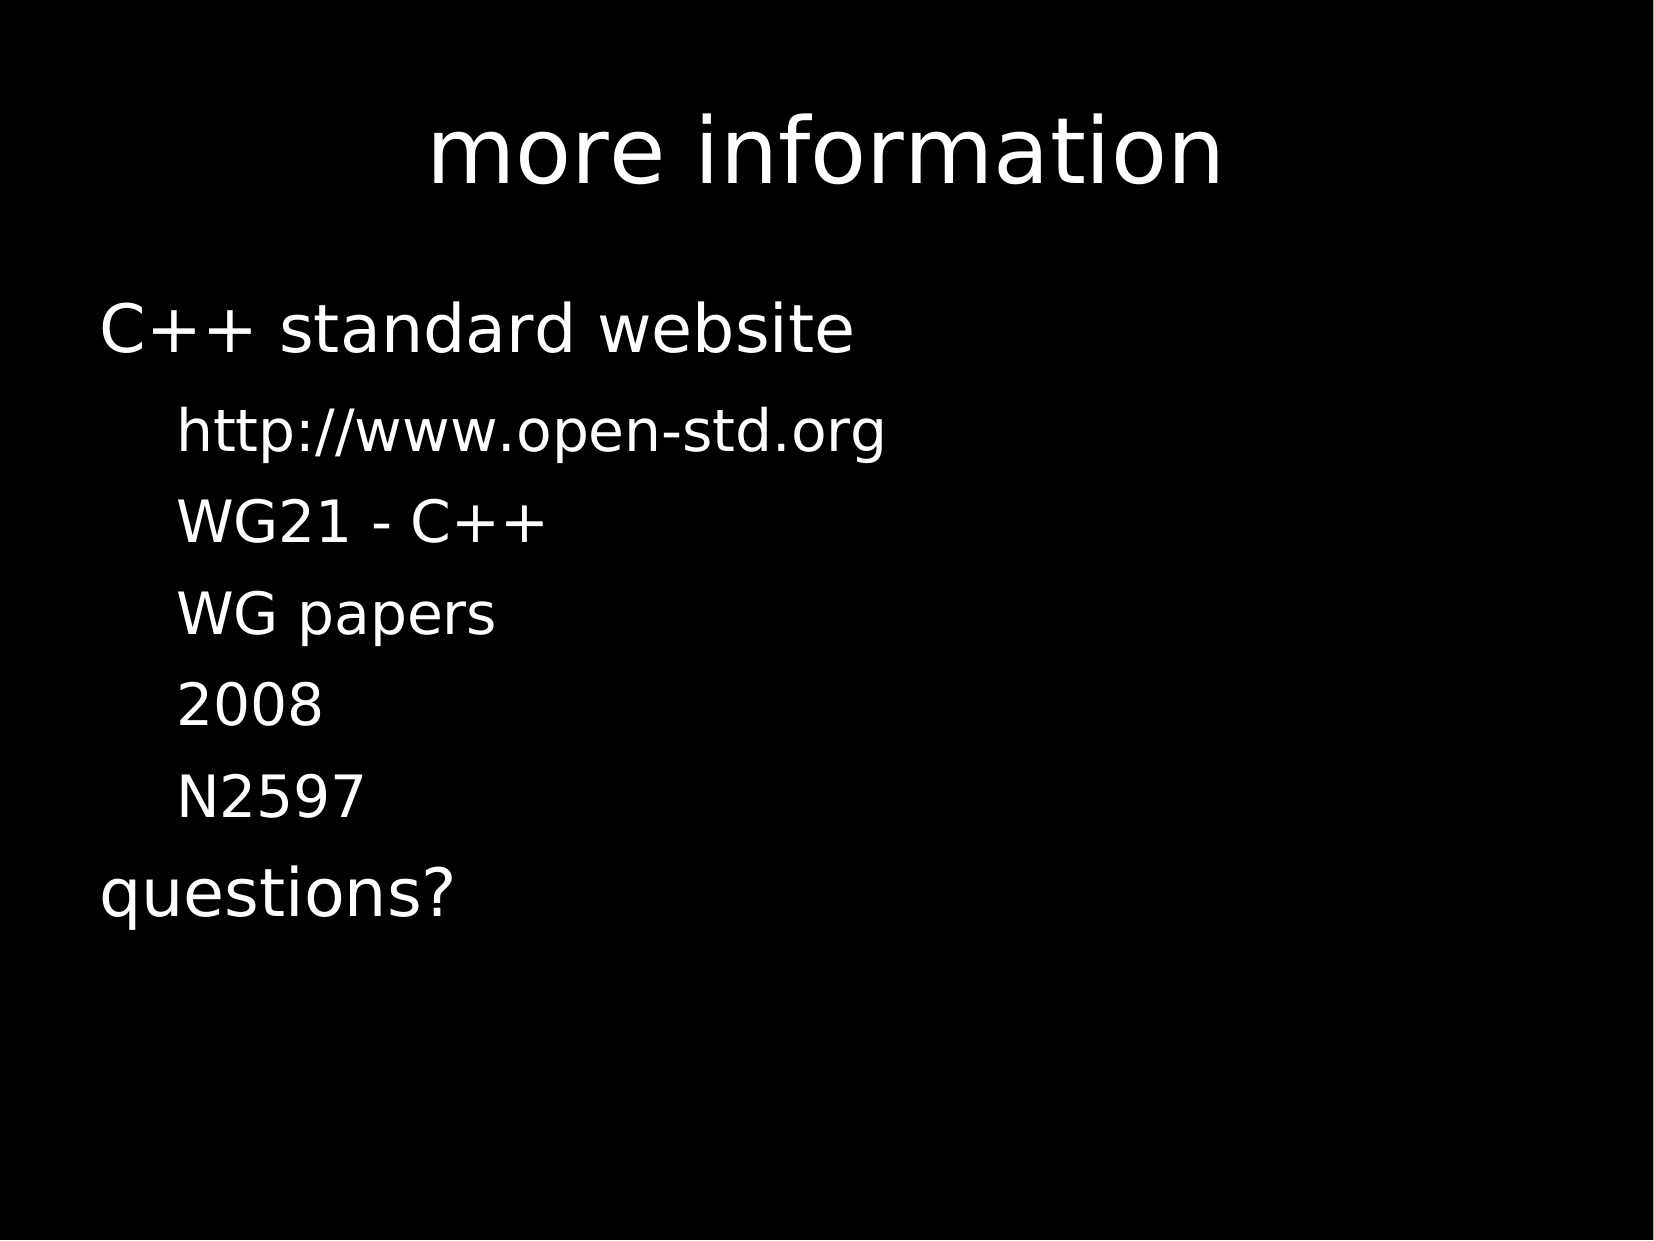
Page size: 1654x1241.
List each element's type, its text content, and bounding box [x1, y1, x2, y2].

list C++ standard website http://www.open-std.org WG21 - C++ WG papers 2008 N2597 questions? [82, 290, 1571, 933]
title more information [82, 46, 1571, 260]
